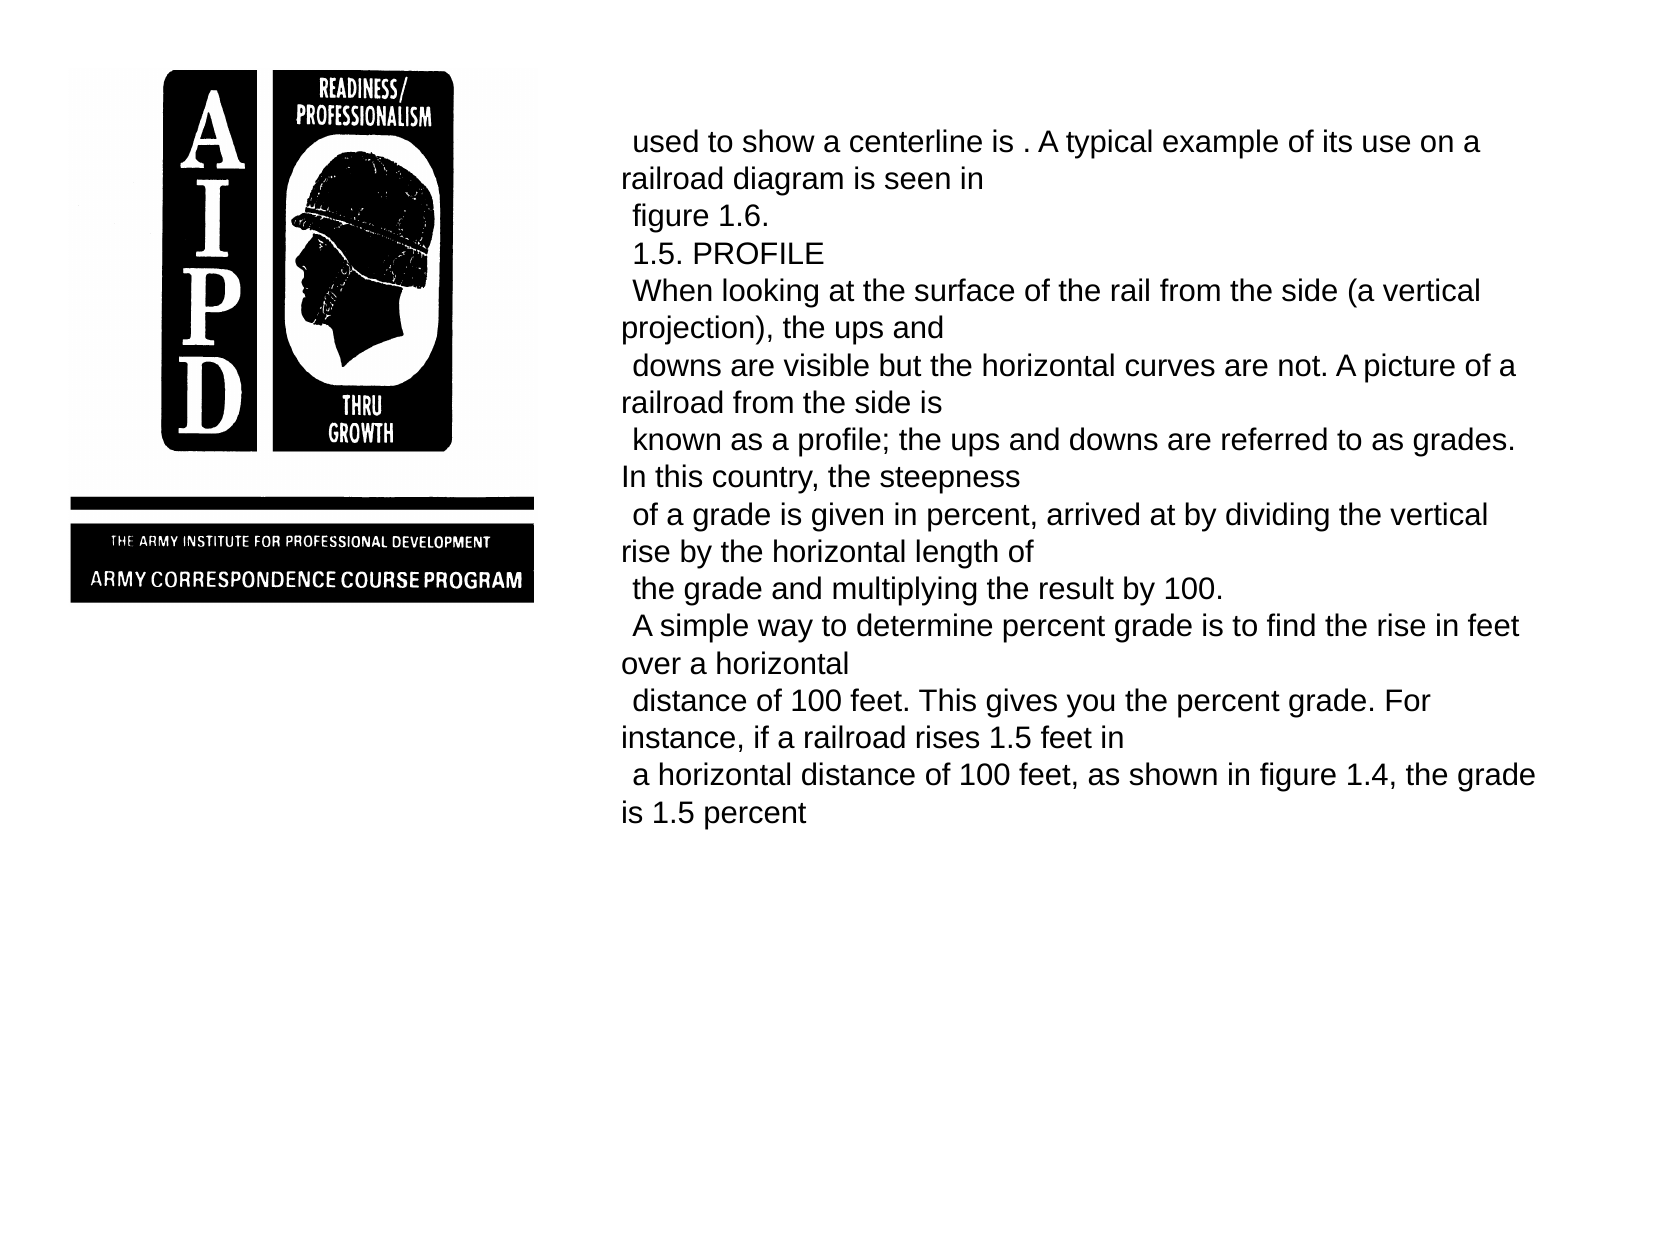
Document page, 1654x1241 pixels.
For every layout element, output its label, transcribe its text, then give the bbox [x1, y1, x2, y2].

picture [68, 68, 538, 607]
text_box used to show a centerline is . A typical example of its use on a railroad diagram is seen in figure 1.6. 1.5. PROFILE When looking at the surface of the rail from the side (a vertical projection), the ups and downs are visible but the horizontal curves are not. A picture of a railroad from the side is known as a profile; the ups and downs are referred to as grades. In this country, the steepness of a grade is given in percent, arrived at by dividing the vertical rise by the horizontal length of the grade and multiplying the result by 100. A simple way to determine percent grade is to find the rise in feet over a horizontal distance of 100 feet. This gives you the percent grade. For instance, if a railroad rises 1.5 feet in a horizontal distance of 100 feet, as shown in figure 1.4, the grade is 1.5 percent [606, 113, 1562, 838]
